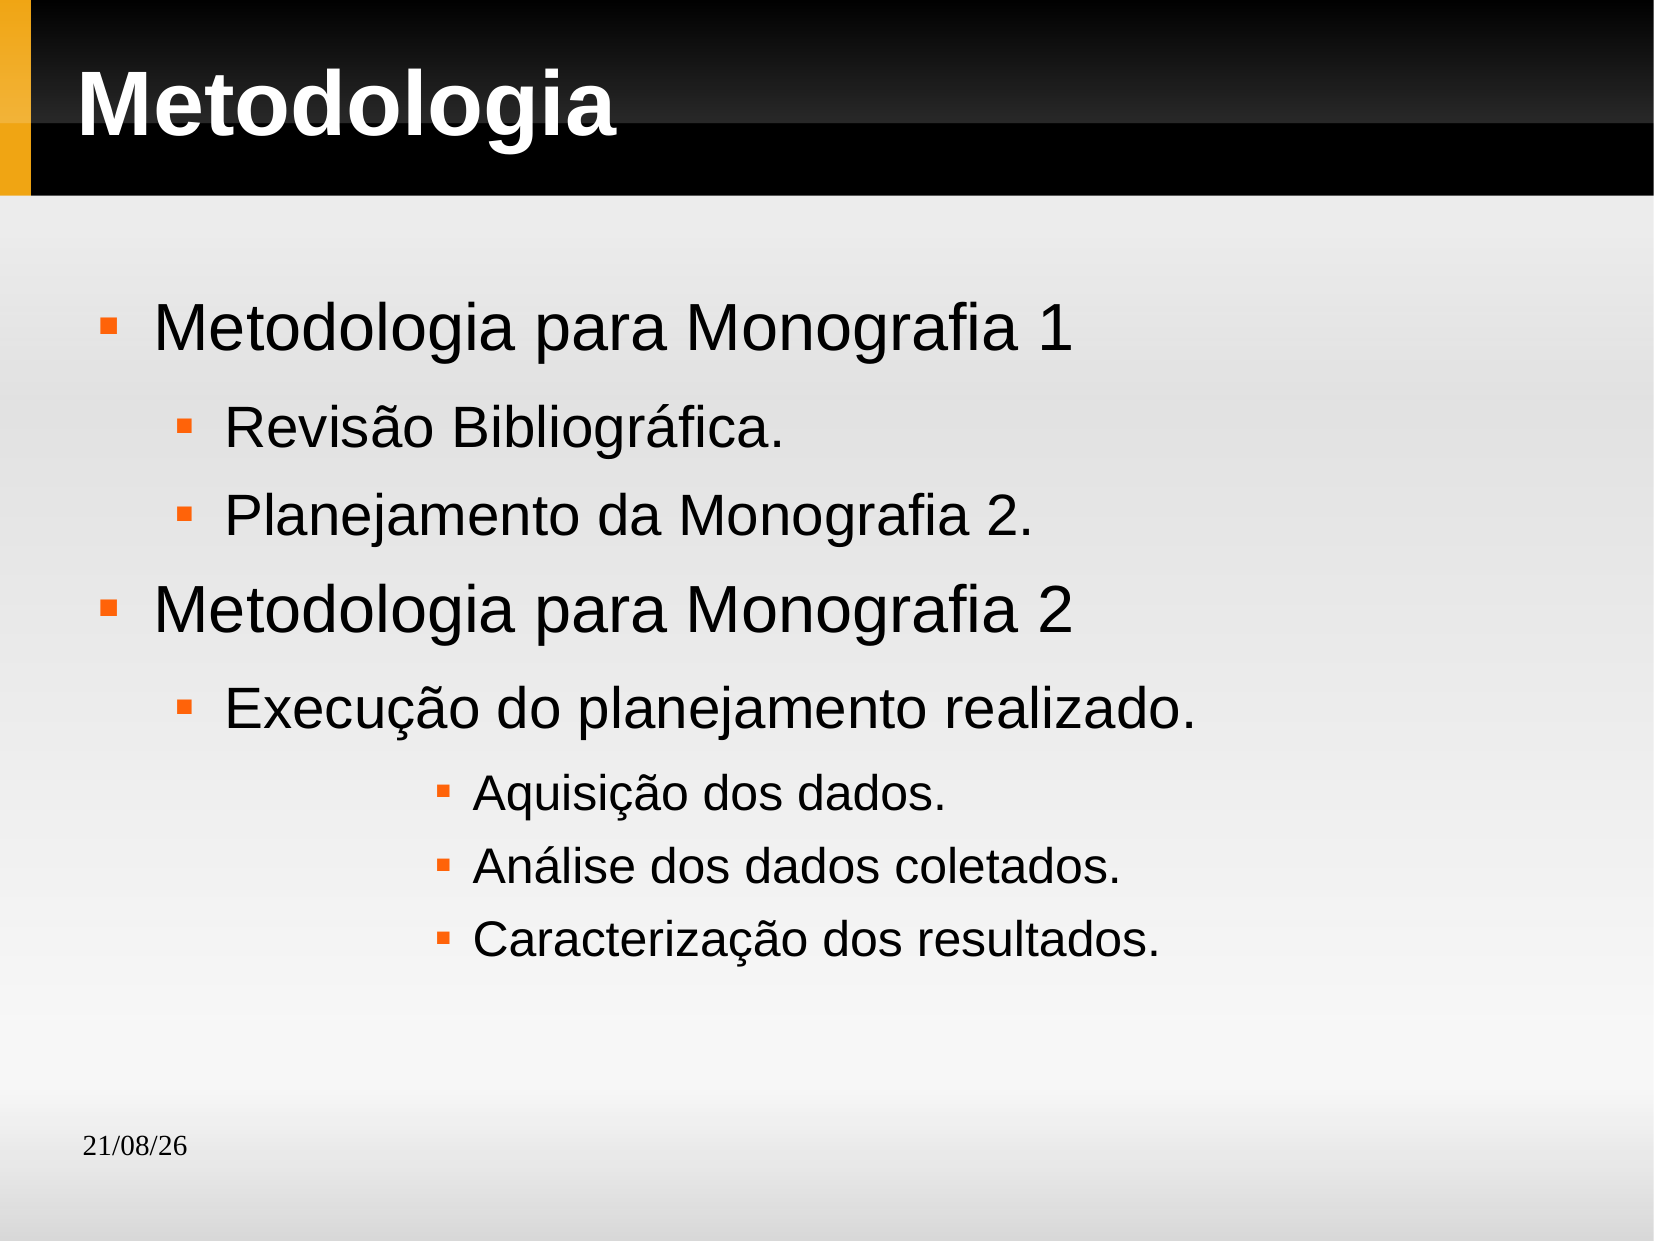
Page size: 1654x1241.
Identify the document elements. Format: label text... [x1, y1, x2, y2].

title Metodologia [76, 7, 1565, 200]
picture [0, 0, 1654, 1241]
list Metodologia para Monografia 1 Revisão Bibliográfica. Planejamento da Monografia 2. Metodologia para Monografia 2 Execução do planejamento realizado. Aquisição dos dados. Análise dos dados coletados. Caracterização dos resultados. [82, 290, 1571, 1094]
